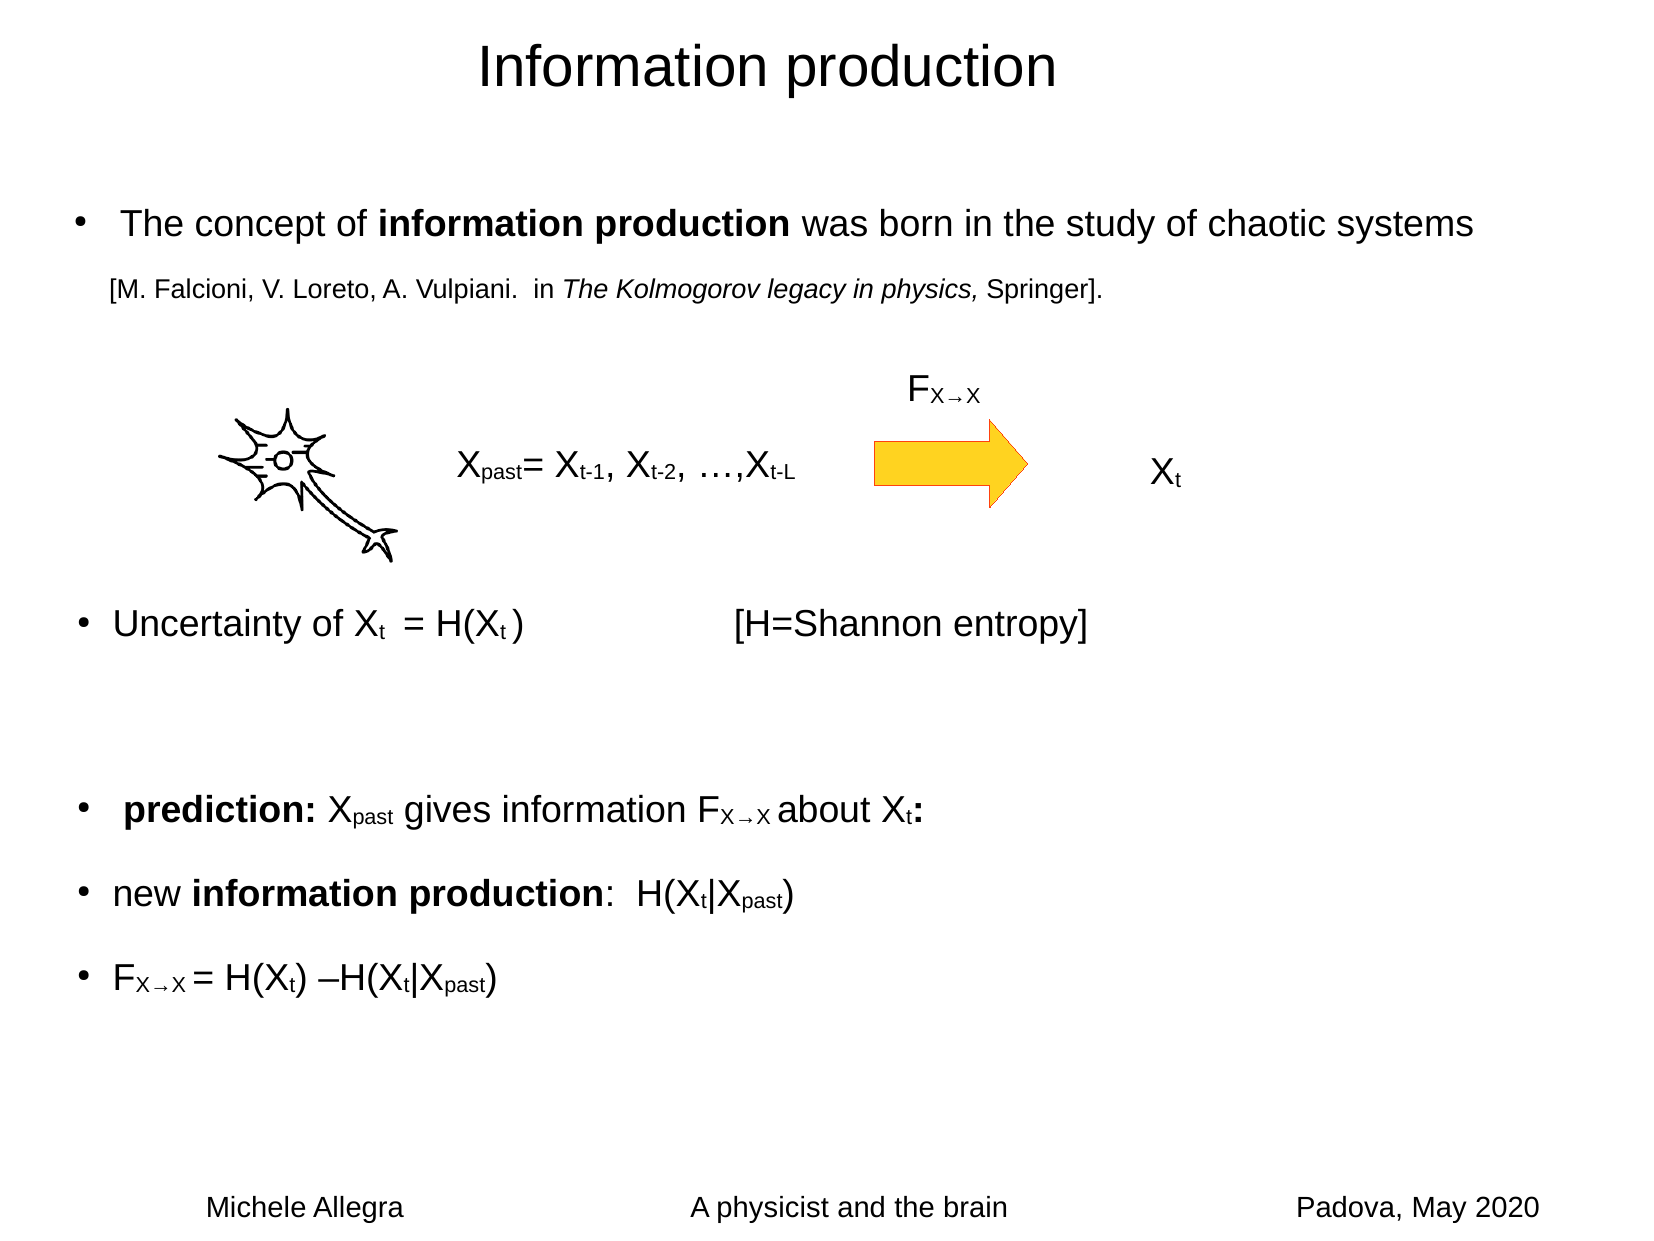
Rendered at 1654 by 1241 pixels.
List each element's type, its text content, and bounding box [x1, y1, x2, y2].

text_box FX→X [871, 334, 1018, 443]
text_box prediction: Xpast gives information FX→X about Xt: new information production: H(Xt|Xpast) FX→X = H(Xt) –H(Xt|Xpast) [77, 685, 1619, 1101]
picture [218, 395, 398, 575]
title Information production [141, 14, 1394, 118]
text_box Uncertainty of Xt = H(Xt ) [H=Shannon entropy] [77, 579, 1619, 668]
text_box [874, 443, 1028, 508]
text_box Xt [1114, 441, 1218, 502]
text_box Xpast= Xt-1, Xt-2, …,Xt-L [420, 436, 826, 492]
text_box The concept of information production was born in the study of chaotic systems [M. Falcioni, V. Loreto, A. Vulpiani. in The Kolmogorov legacy in physics, Springer]. [59, 194, 1560, 462]
title Michele Allegra A physicist and the brain Padova, May 2020 [130, 1169, 1619, 1241]
